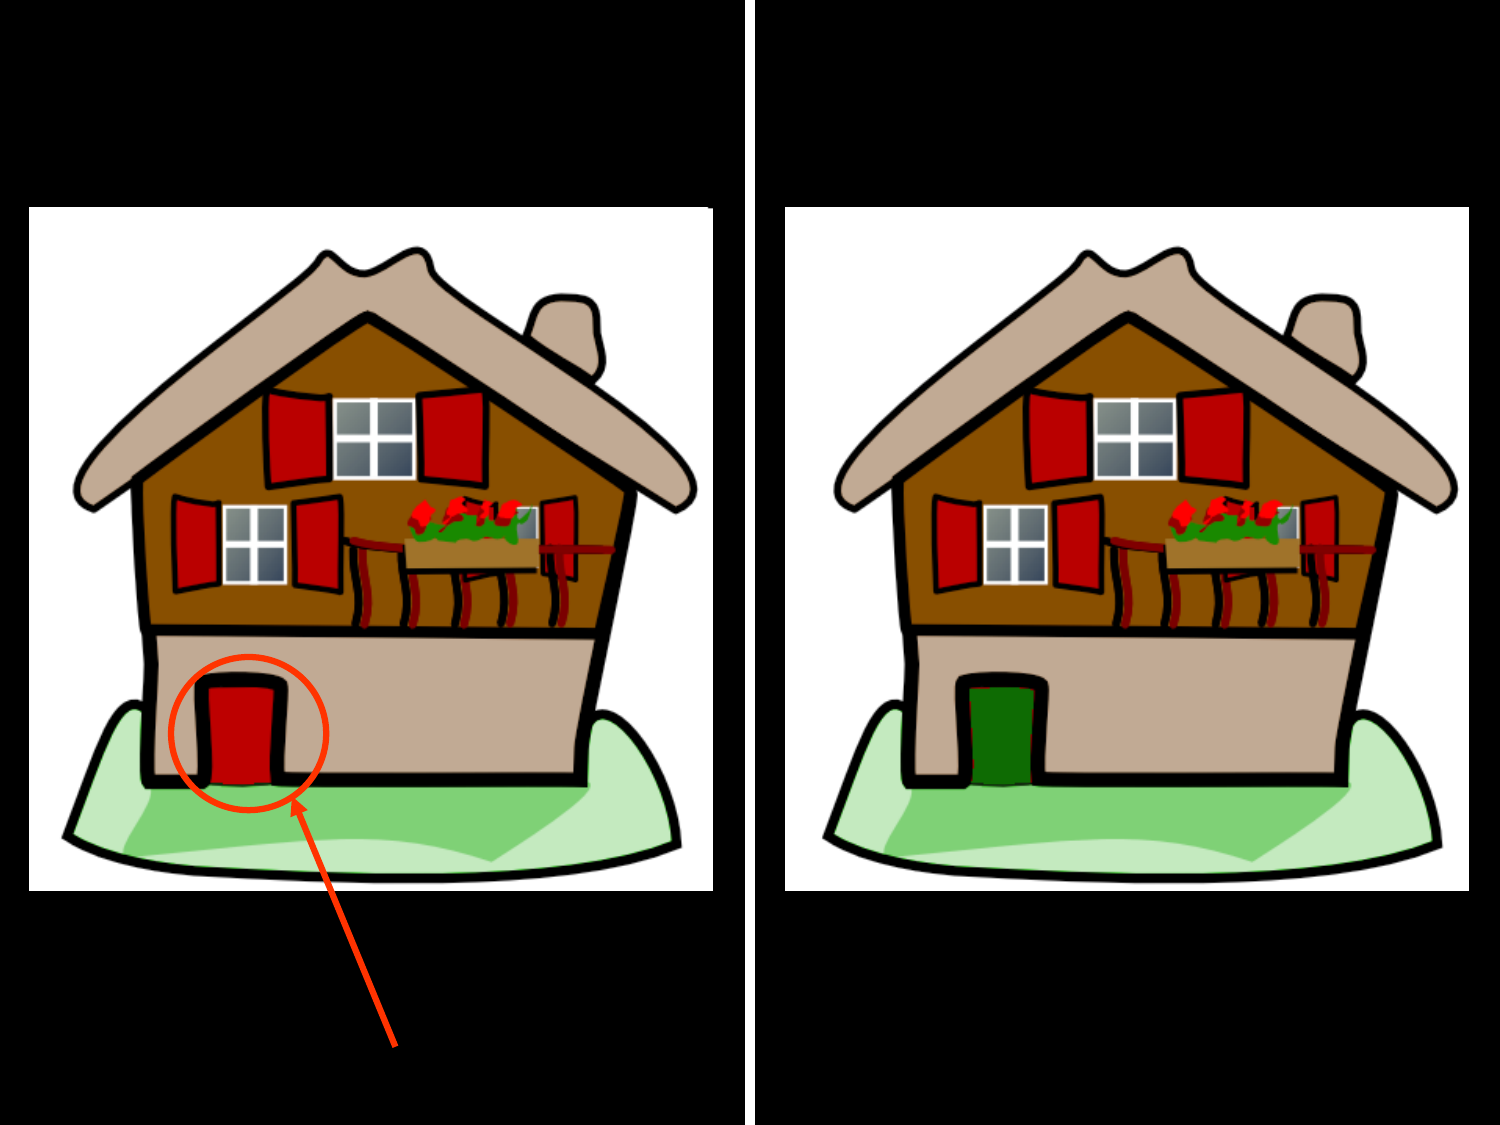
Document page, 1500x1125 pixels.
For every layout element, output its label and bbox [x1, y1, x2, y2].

picture [29, 207, 713, 891]
picture [175, 661, 323, 807]
picture [785, 207, 1469, 891]
